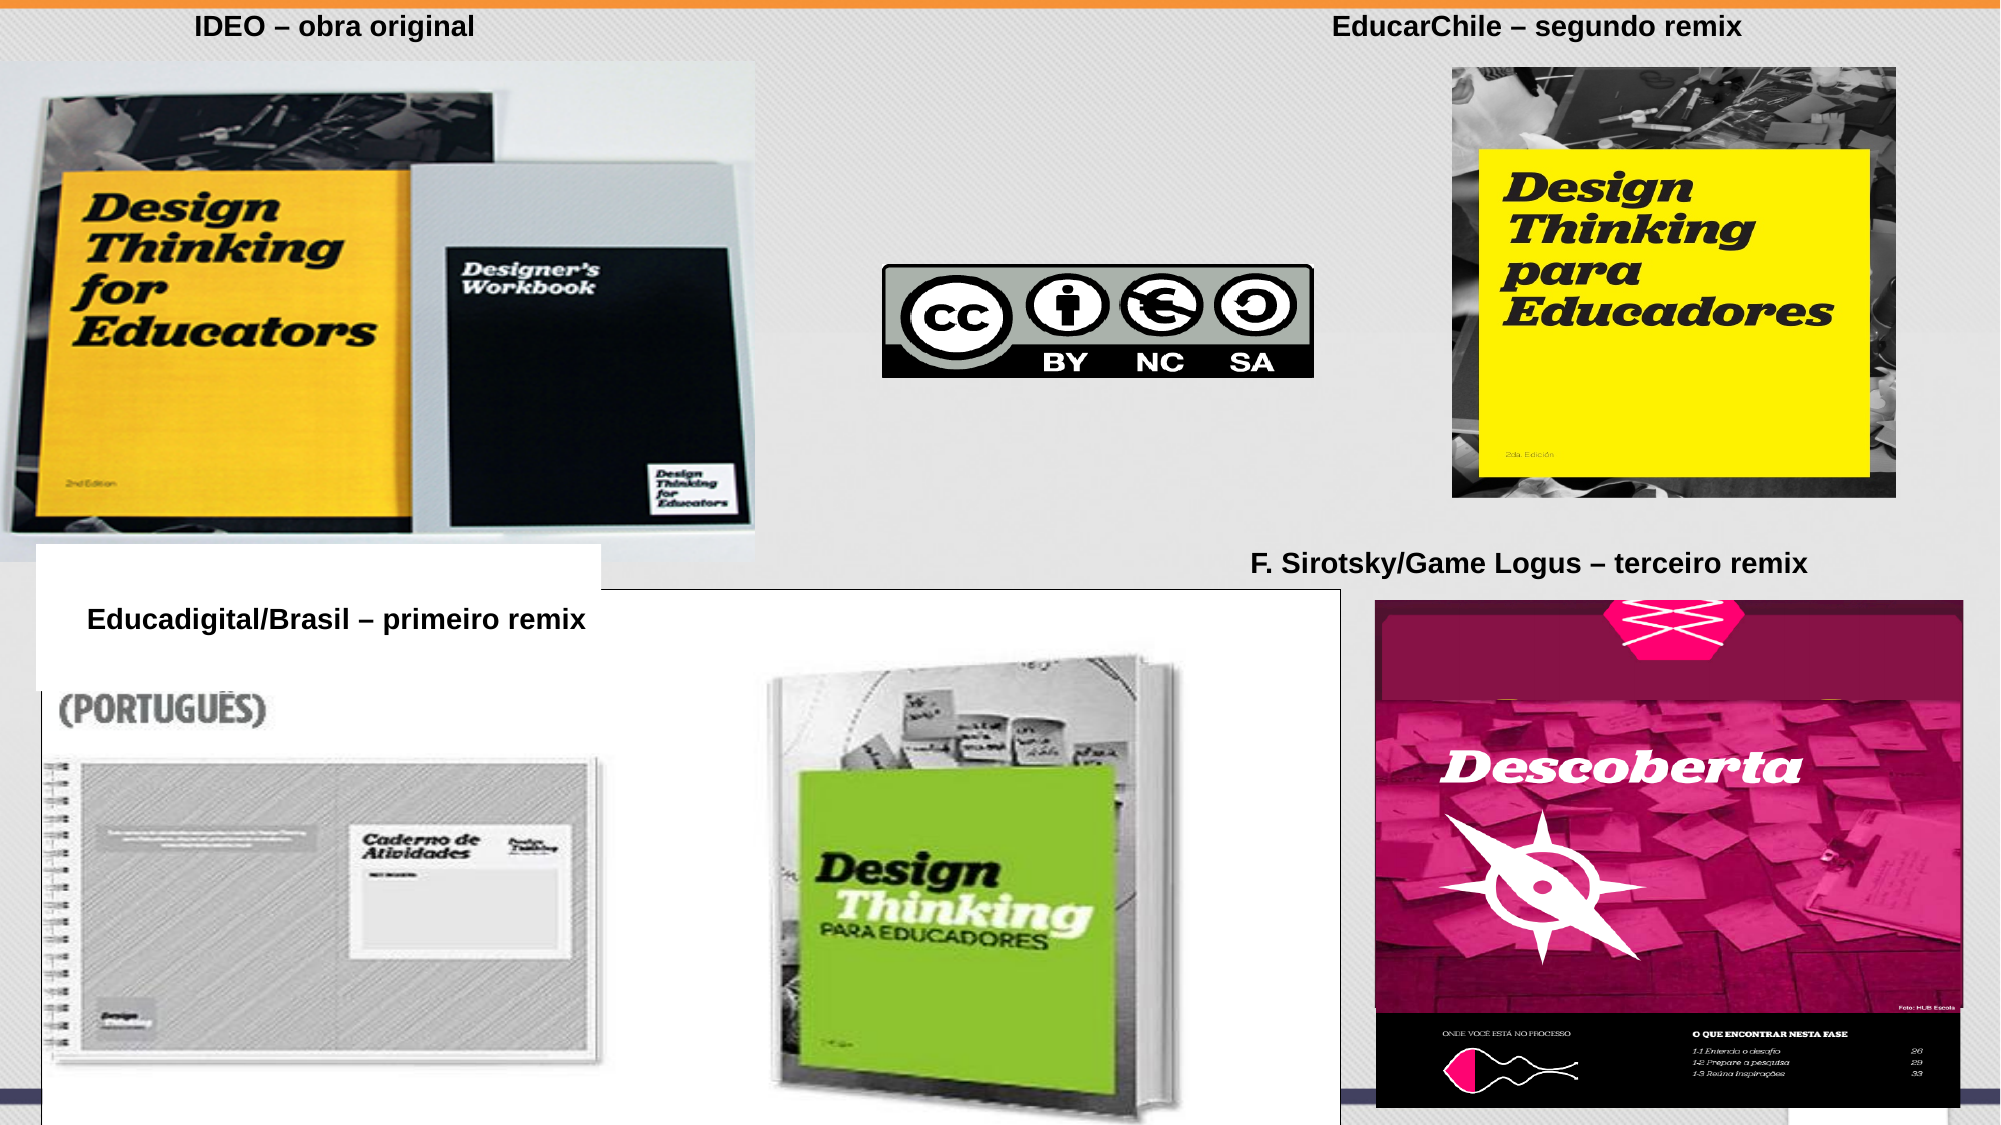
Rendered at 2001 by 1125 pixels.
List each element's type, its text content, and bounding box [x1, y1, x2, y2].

text_box IDEO – obra original [22, 0, 648, 51]
text_box [36, 544, 602, 692]
picture [42, 590, 1340, 1125]
picture [0, 0, 2001, 1125]
text_box F. Sirotsky/Game Logus – terceiro remix [1235, 536, 2000, 588]
text_box Educadigital/Brasil – primeiro remix [71, 593, 791, 644]
text_box EducarChile – segundo remix [1316, 0, 1964, 51]
